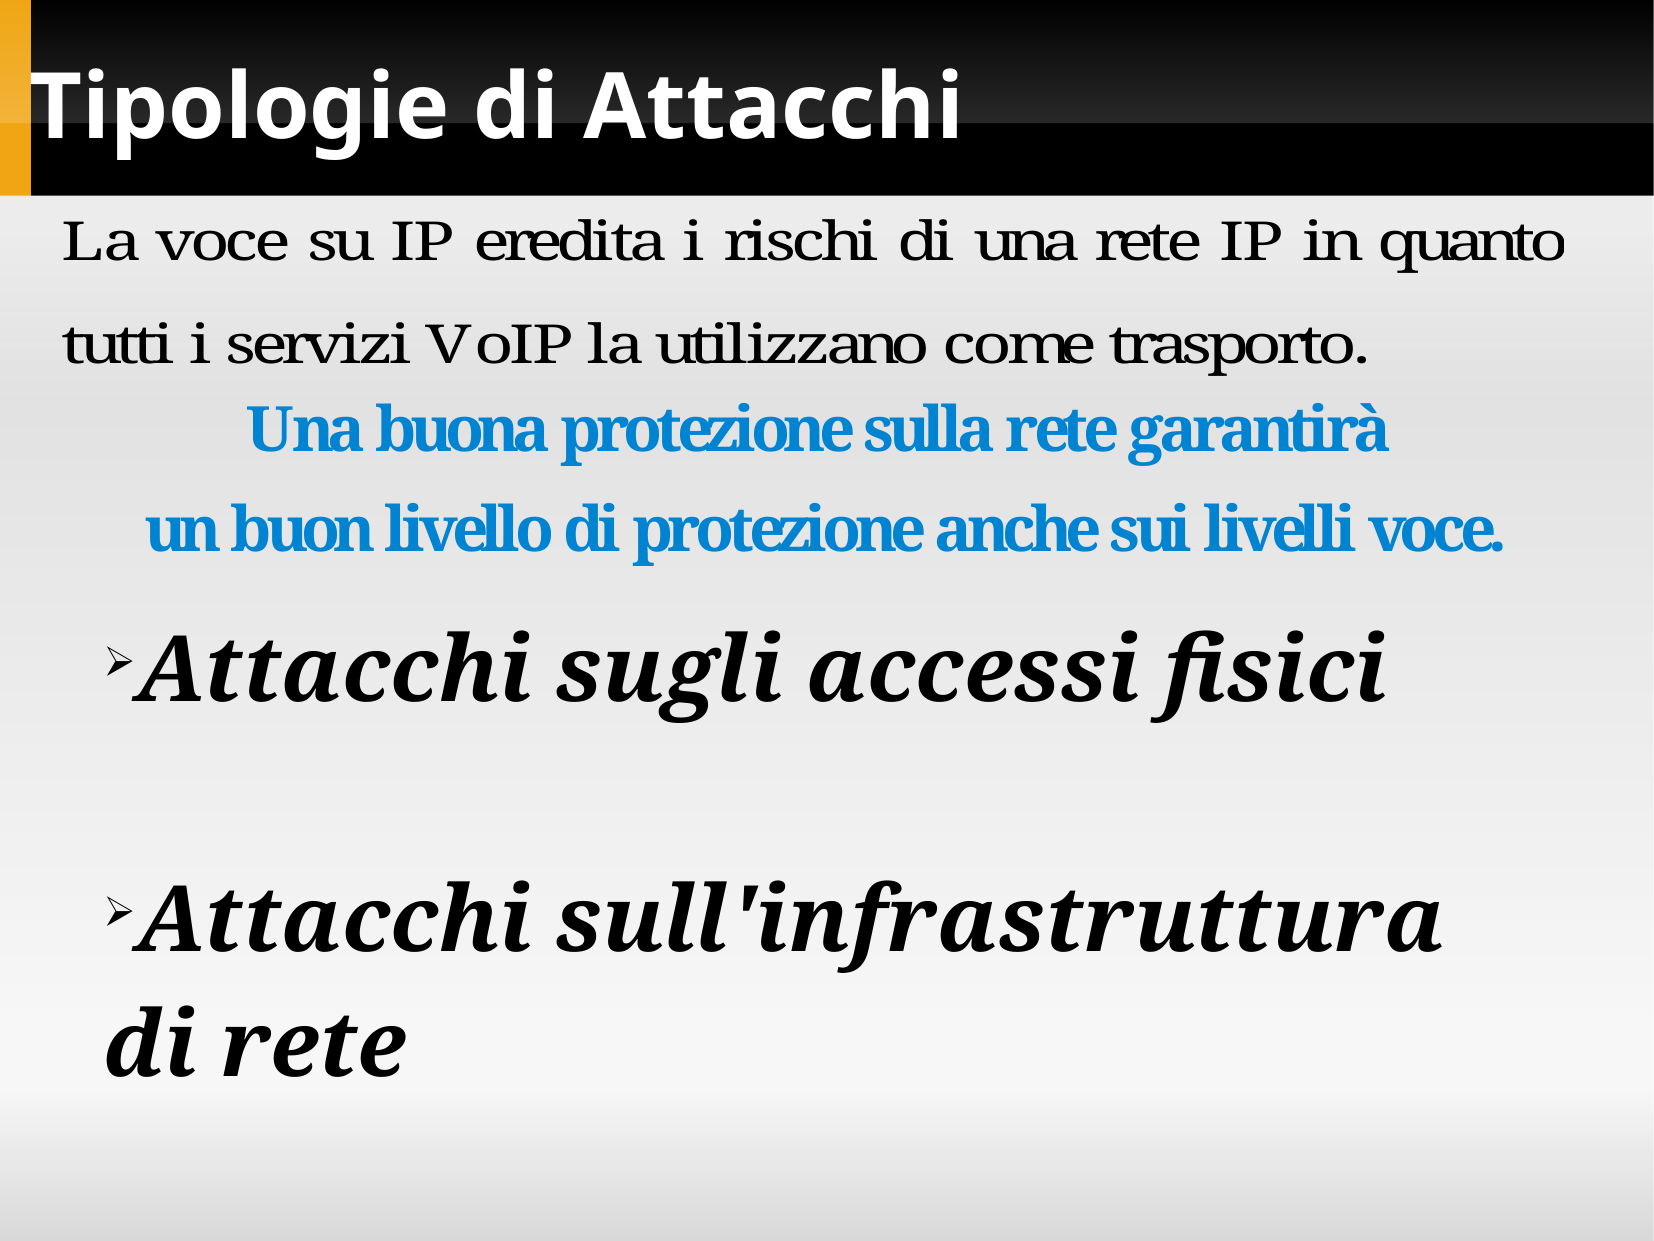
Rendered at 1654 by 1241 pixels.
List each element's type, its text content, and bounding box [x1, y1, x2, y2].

picture [0, 0, 1654, 1241]
text_box Attacchi sugli accessi fisici Attacchi sull'infrastruttura di rete Attacchi sui sistemi ed applicazioni [88, 650, 1565, 1162]
chart [59, 206, 1585, 650]
title Tipologie di Attacchi [29, 0, 1625, 208]
